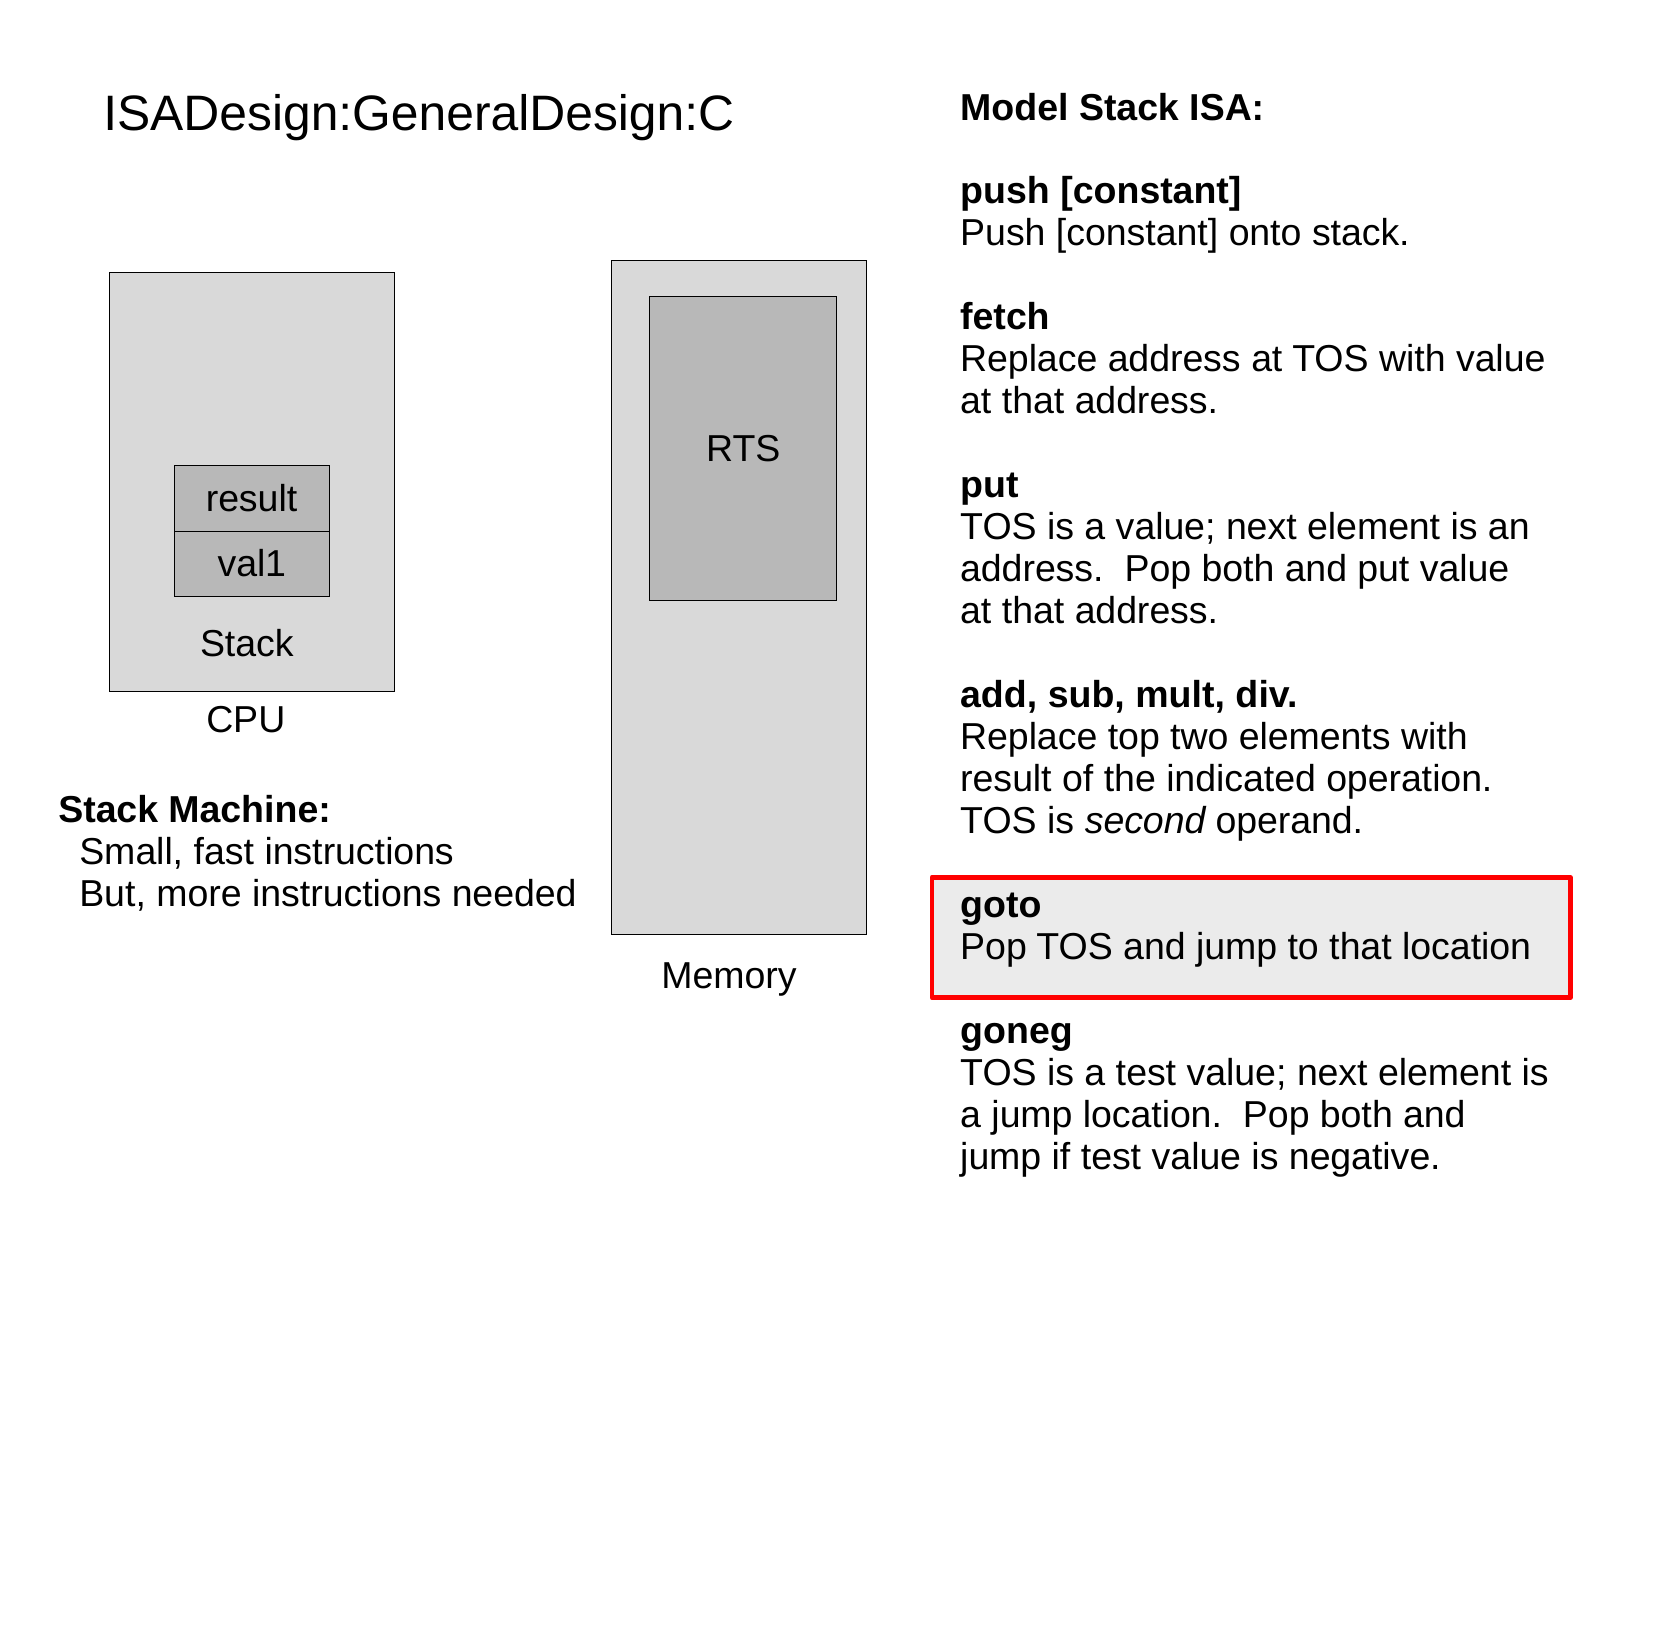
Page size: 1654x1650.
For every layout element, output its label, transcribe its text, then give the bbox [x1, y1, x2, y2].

text_box Model Stack ISA: push [constant] Push [constant] onto stack. fetch Replace address at TOS with value at that address. put TOS is a value; next element is an address. Pop both and put value at that address. add, sub, mult, div. Replace top two elements with result of the indicated operation. TOS is second operand. goto Pop TOS and jump to that location goneg TOS is a test value; next element is a jump location. Pop both and jump if test value is negative. [945, 998, 1571, 1288]
text_box CPU [191, 691, 301, 749]
text_box [109, 272, 395, 692]
text_box ISADesign:GeneralDesign:C [88, 78, 945, 166]
text_box Stack [185, 615, 309, 673]
text_box [611, 260, 867, 935]
text_box result [174, 465, 330, 532]
text_box val1 [174, 532, 330, 597]
text_box Model Stack ISA: push [constant] Push [constant] onto stack. fetch Replace address at TOS with value at that address. put TOS is a value; next element is an address. Pop both and put value at that address. add, sub, mult, div. Replace top two elements with result of the indicated operation. TOS is second operand. goto Pop TOS and jump to that location goneg TOS is a test value; next element is a jump location. Pop both and jump if test value is negative. [945, 78, 1571, 877]
text_box Stack Machine: Small, fast instructions But, more instructions needed [43, 781, 592, 924]
text_box [931, 877, 1571, 998]
text_box Memory [646, 946, 812, 1004]
text_box RTS [649, 296, 837, 601]
